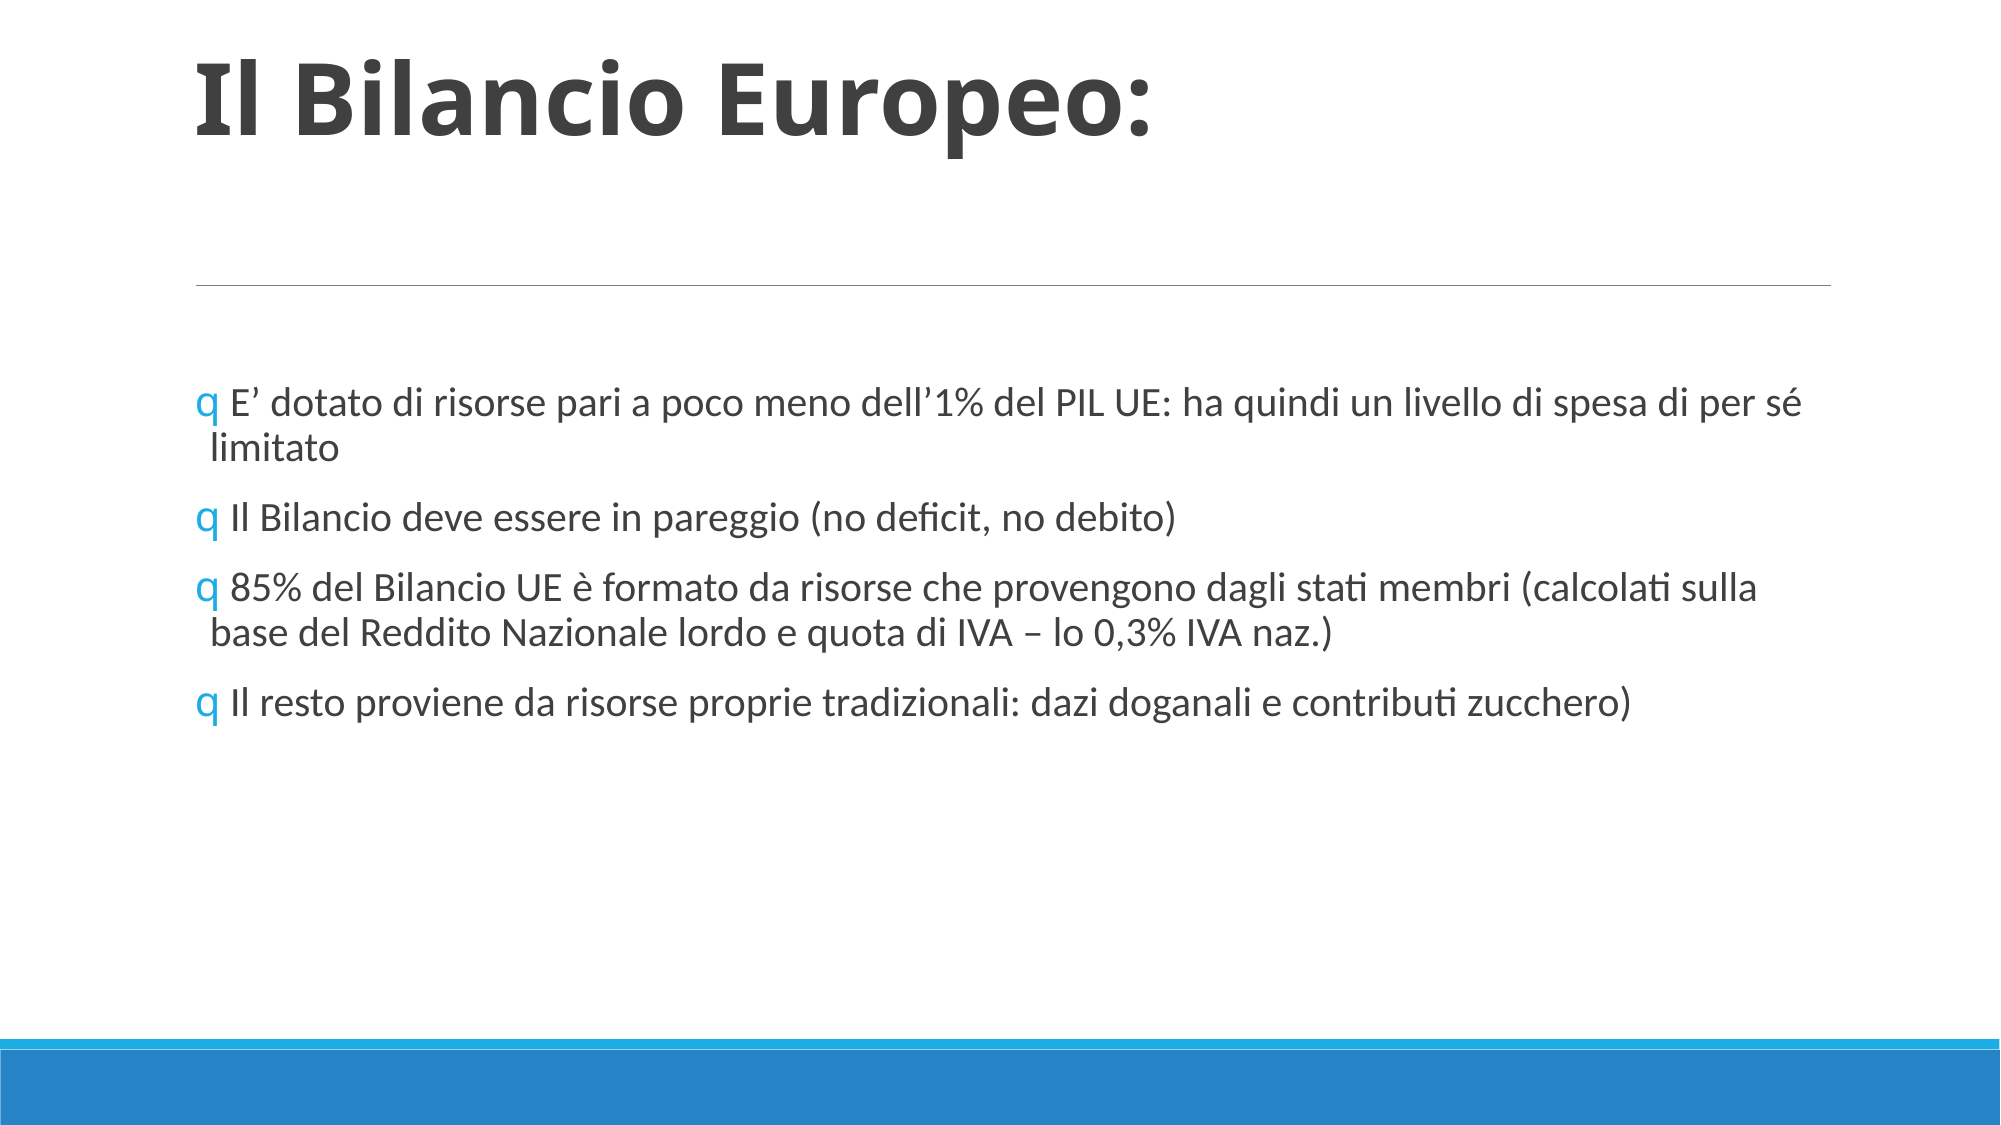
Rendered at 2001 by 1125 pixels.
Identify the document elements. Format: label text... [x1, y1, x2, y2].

title Il Bilancio Europeo: [180, 47, 1830, 285]
list E’ dotato di risorse pari a poco meno dell’1% del PIL UE: ha quindi un livello di spesa di per sé limitato Il Bilancio deve essere in pareggio (no deficit, no debito) 85% del Bilancio UE è formato da risorse che provengono dagli stati membri (calcolati sulla base del Reddito Nazionale lordo e quota di IVA – lo 0,3% IVA naz.) Il resto proviene da risorse proprie tradizionali: dazi doganali e contributi zucchero) [180, 302, 1830, 963]
